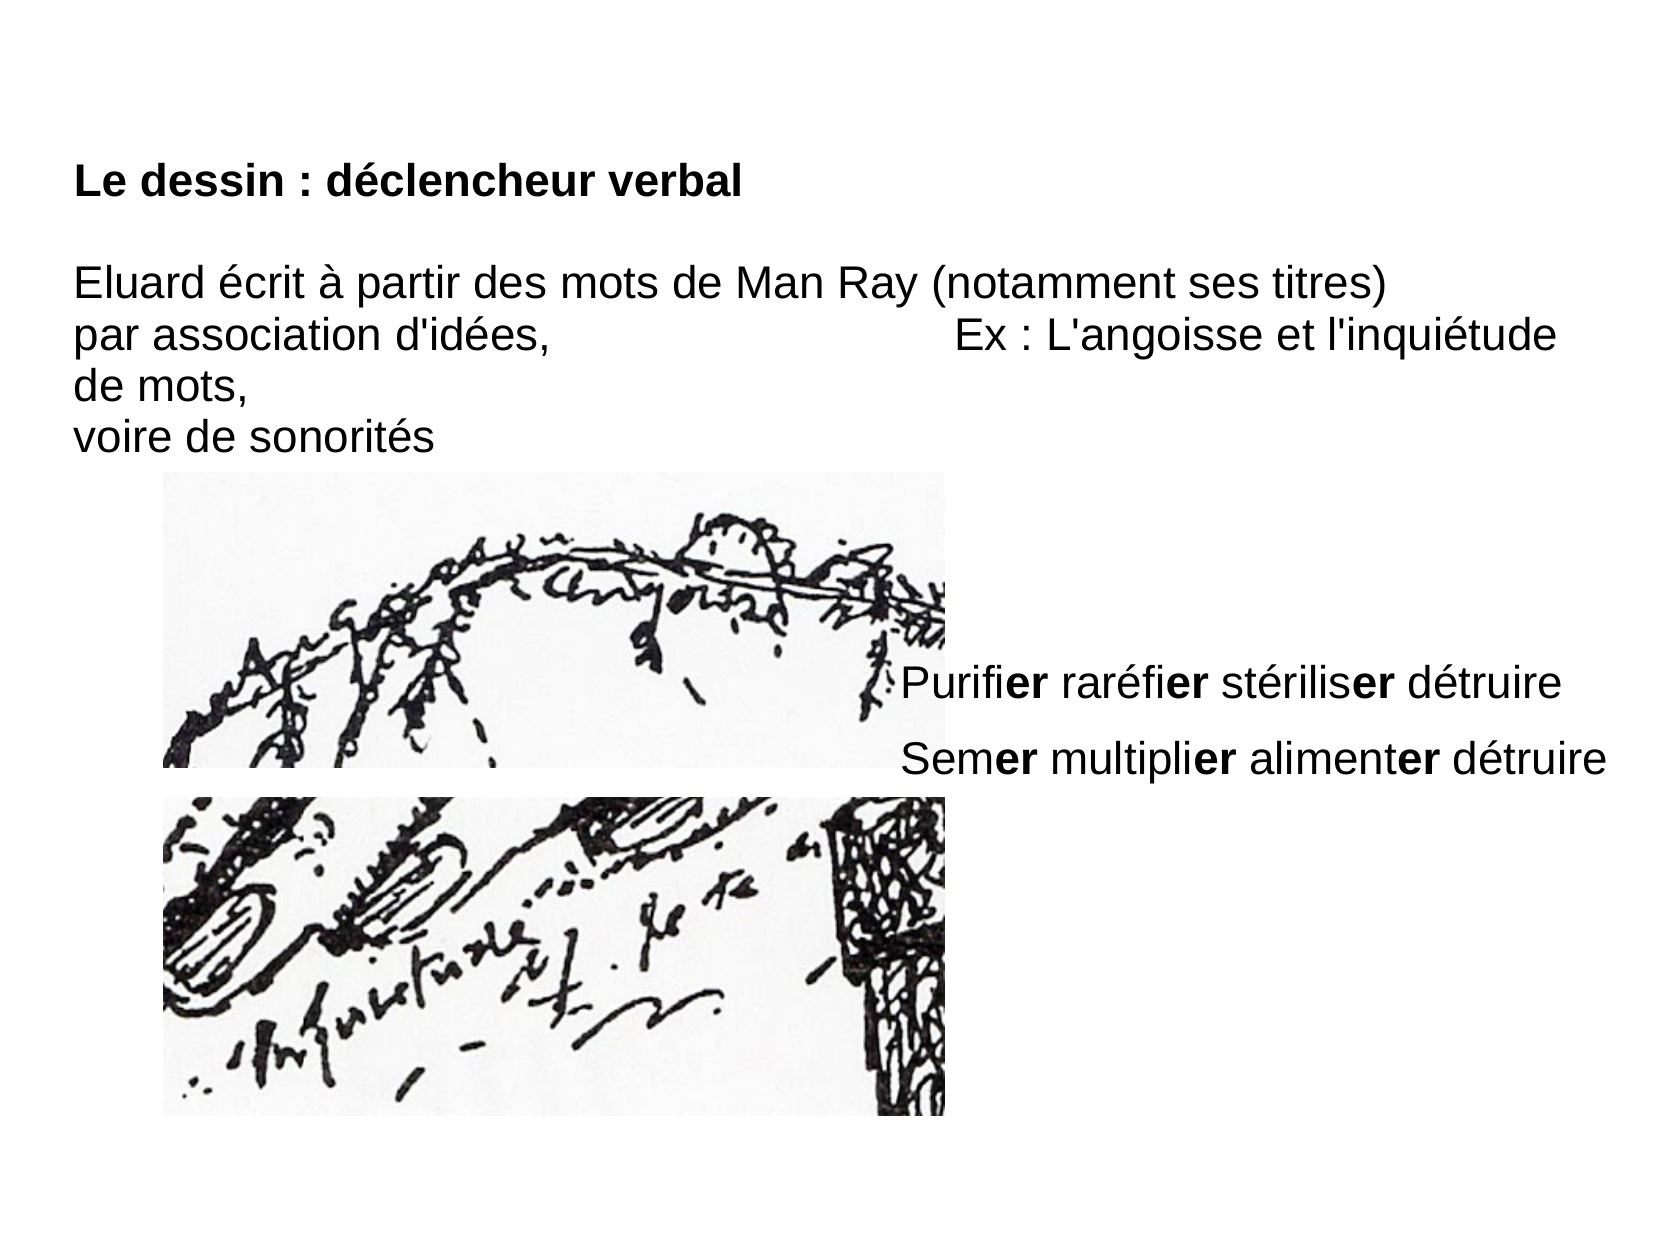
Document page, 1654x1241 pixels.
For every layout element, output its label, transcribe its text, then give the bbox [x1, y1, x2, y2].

picture [163, 797, 885, 1116]
text_box Le dessin : déclencheur verbal Eluard écrit à partir des mots de Man Ray (notamment ses titres) par association d'idées, Ex : L'angoisse et l'inquiétude de mots, voire de sonorités [59, 147, 1595, 1182]
picture [163, 472, 945, 768]
text_box Purifier raréfier stériliser détruire Semer multiplier alimenter détruire [885, 649, 1625, 1152]
